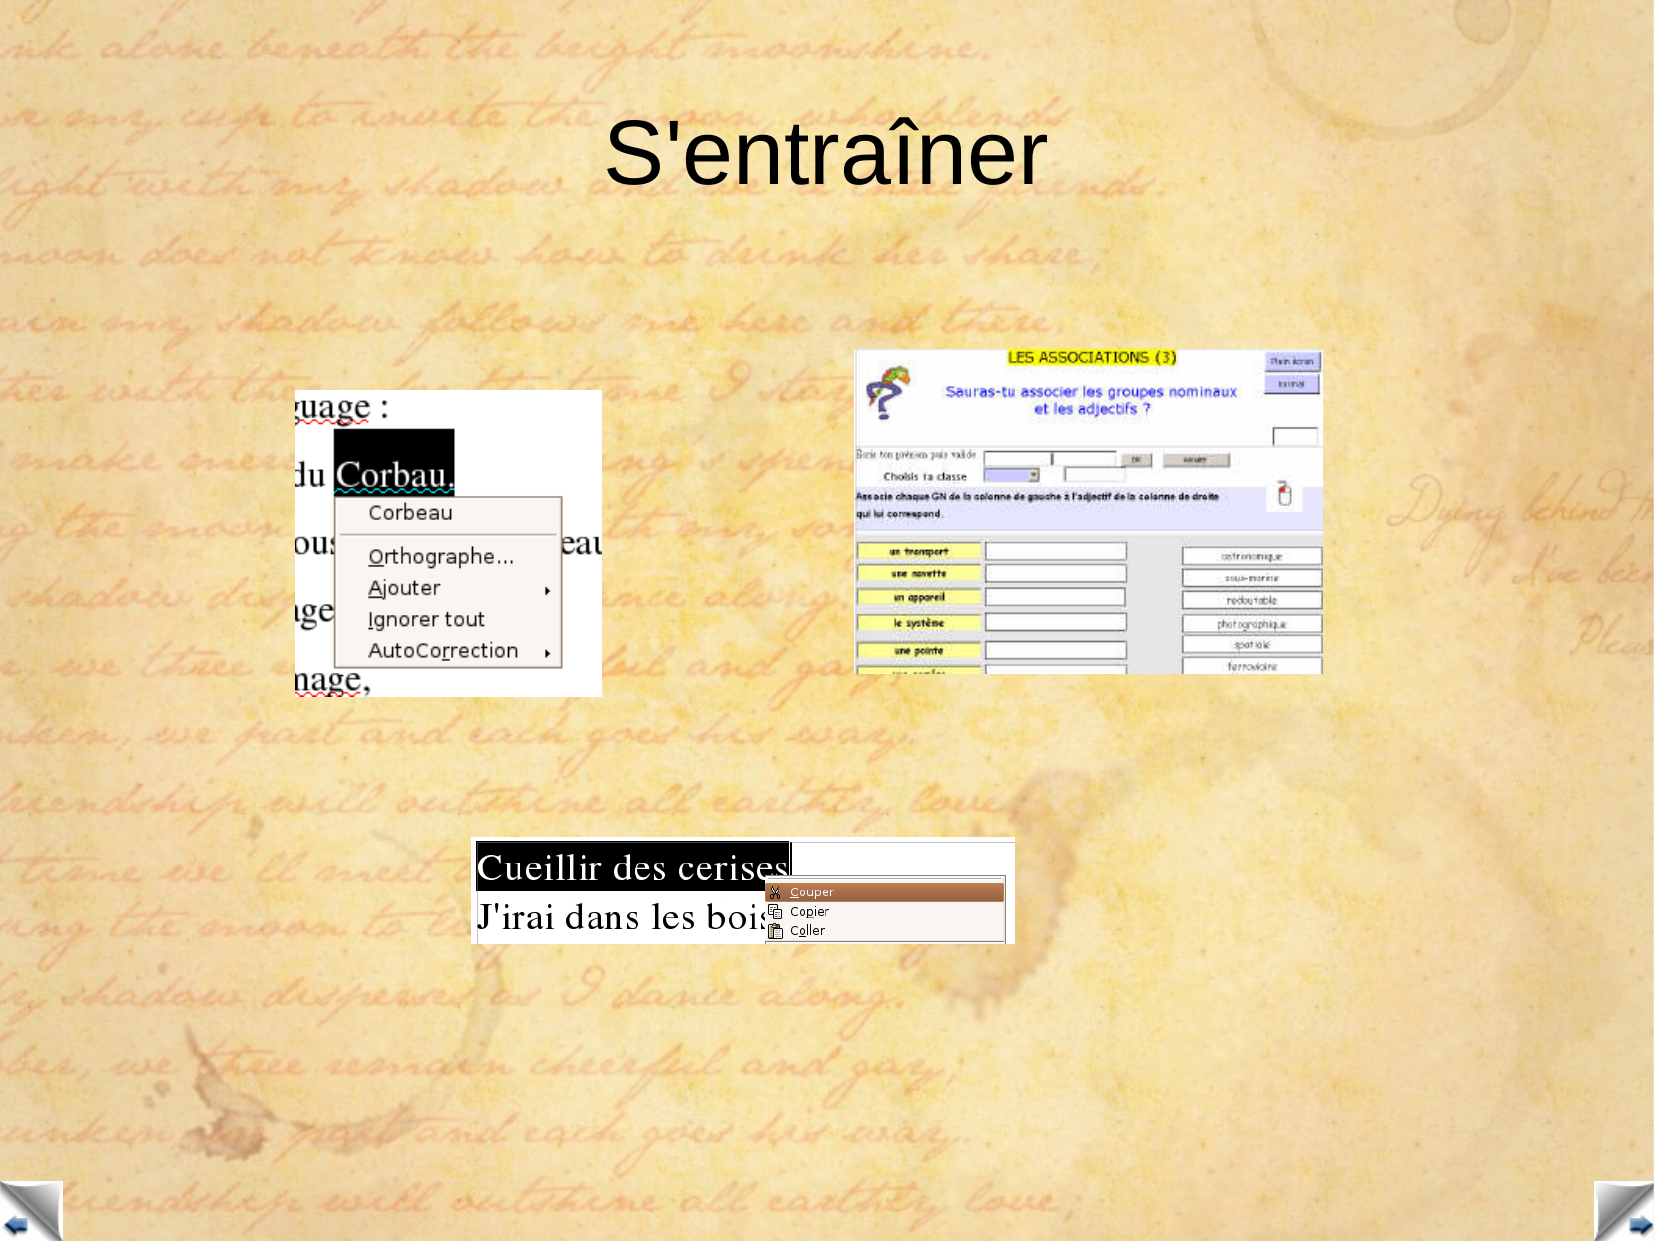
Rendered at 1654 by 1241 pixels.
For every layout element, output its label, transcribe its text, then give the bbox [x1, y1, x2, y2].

title S'entraîner [82, 49, 1571, 257]
picture [0, 0, 1654, 1241]
